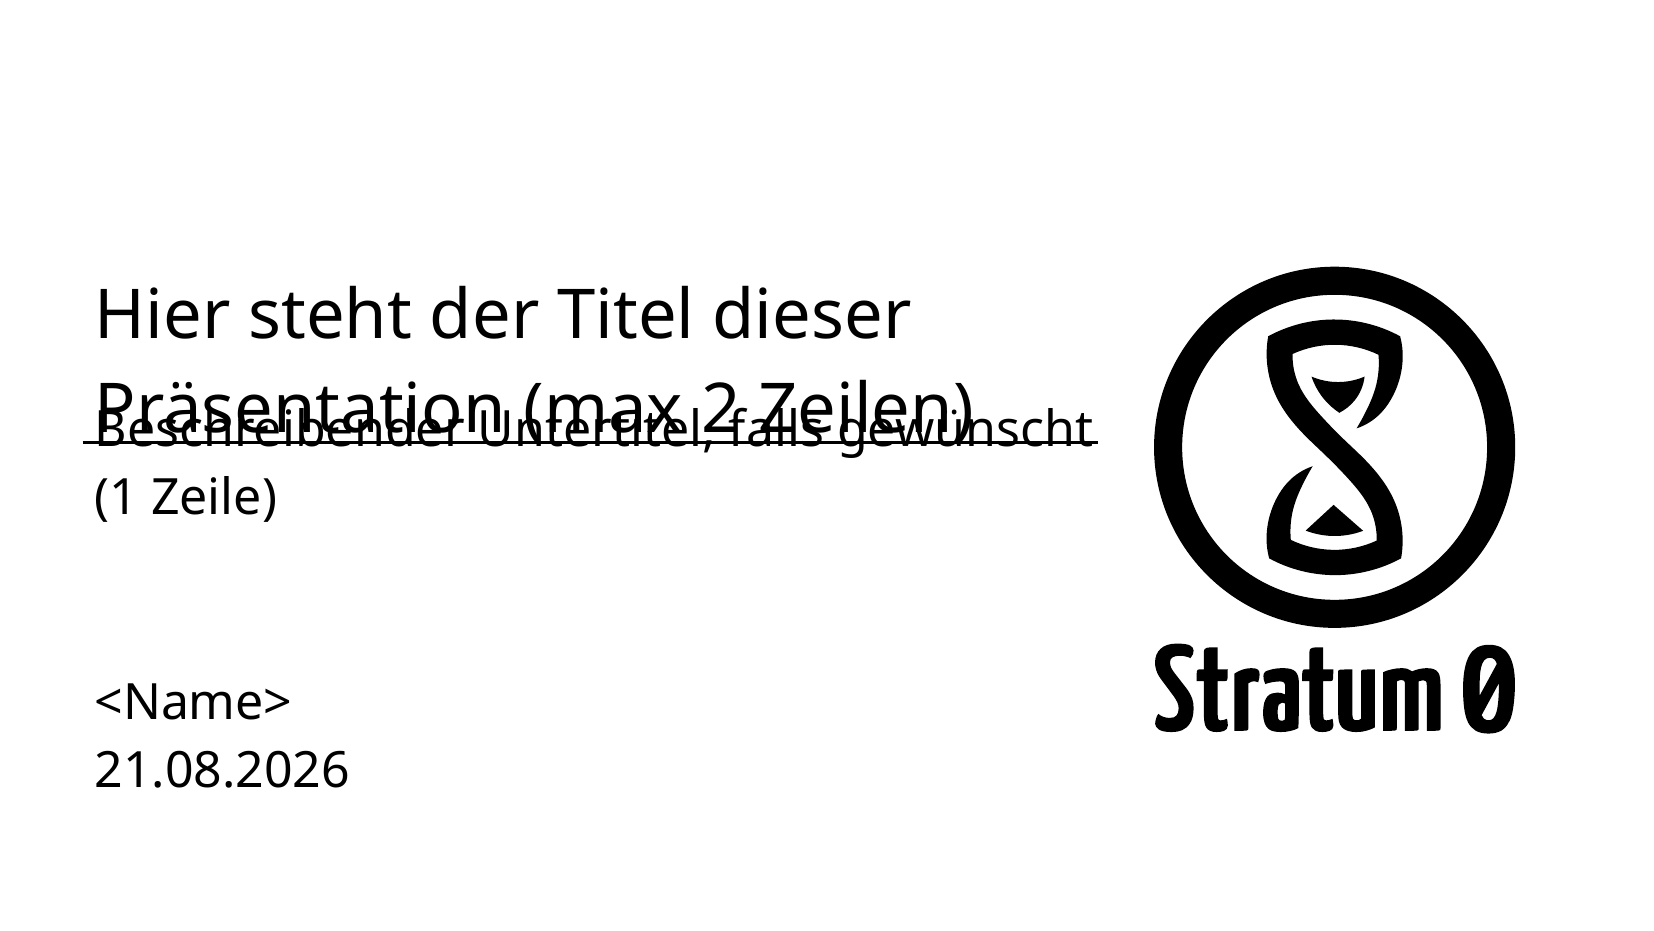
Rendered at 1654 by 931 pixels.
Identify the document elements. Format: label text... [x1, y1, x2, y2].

title Beschreibender Untertitel, falls gewünscht (1 Zeile) <Name> 09.12.2018 [94, 452, 1111, 743]
picture [1074, 239, 1595, 759]
title Hier steht der Titel dieser Präsentation (max 2 Zeilen) [94, 278, 1074, 439]
